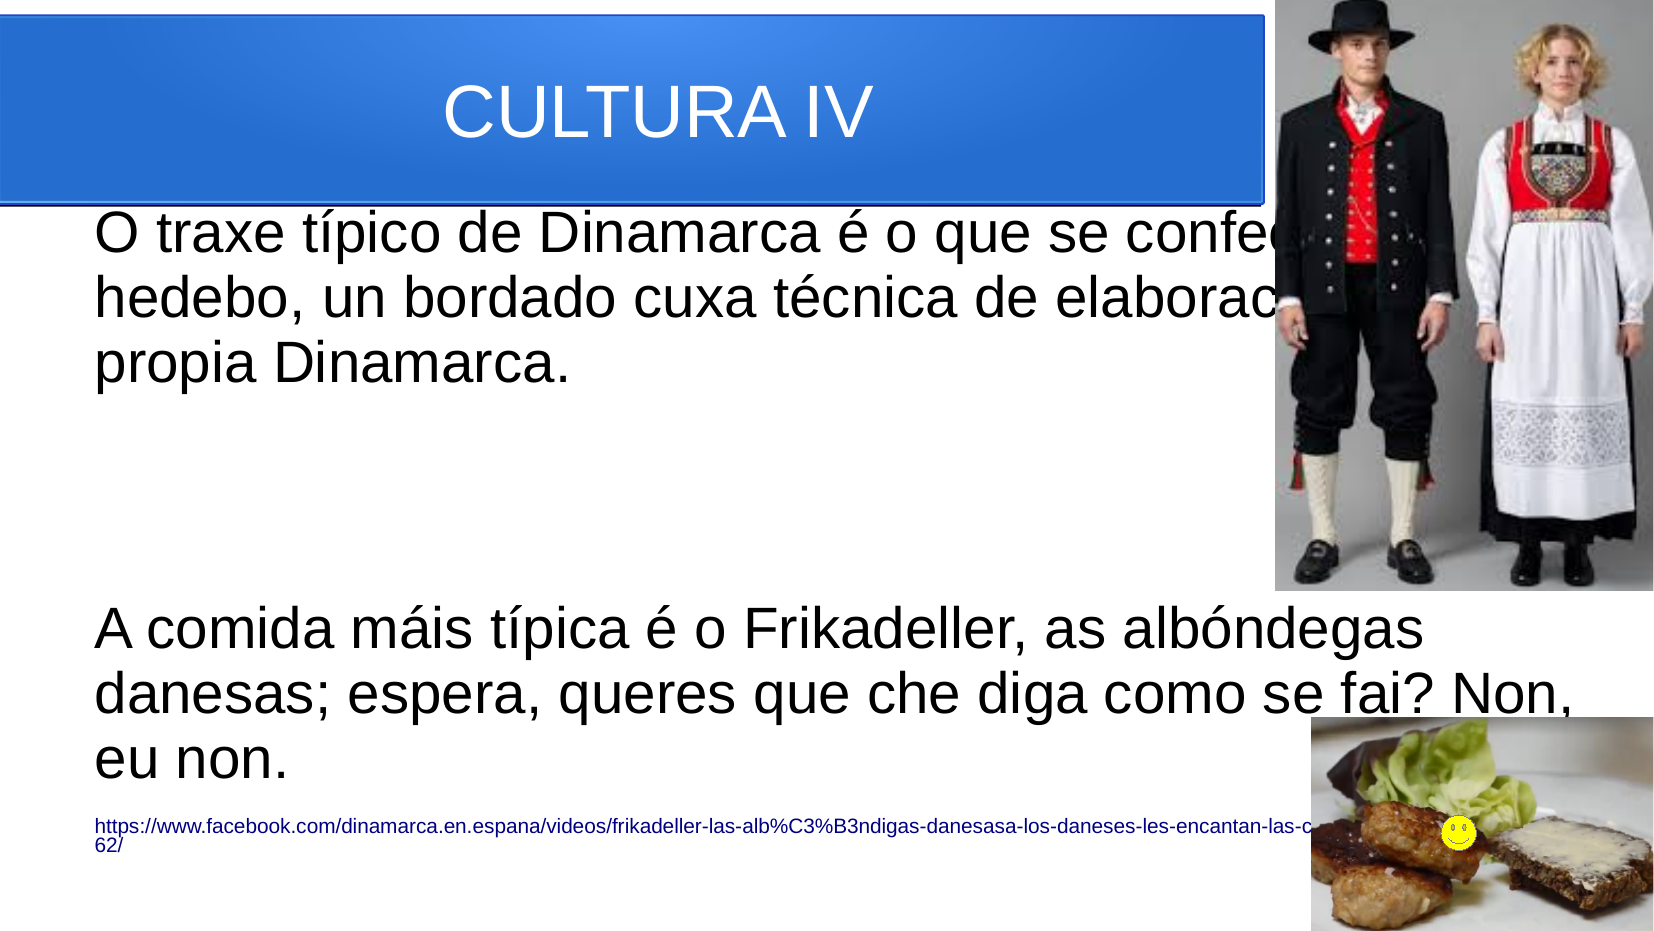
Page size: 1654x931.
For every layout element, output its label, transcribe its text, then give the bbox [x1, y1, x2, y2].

text_box [1440, 814, 1477, 851]
title CULTURA IV [82, 35, 1235, 189]
list O traxe típico de Dinamarca é o que se confecciona con hedebo, un bordado cuxa técnica de elaboración surxiu na propia Dinamarca. A comida máis típica é o Frikadeller, as albóndegas danesas; espera, queres que che diga como se fai? Non, eu non. https://www.facebook.com/dinamarca.en.espana/videos/frikadeller-las-alb%C3%B3ndigas-danesasa-los-daneses-les-encantan-las-comidas-de-navi/2245043295771562/ [23, 199, 1630, 931]
picture [1311, 717, 1654, 931]
picture [1275, 0, 1654, 591]
